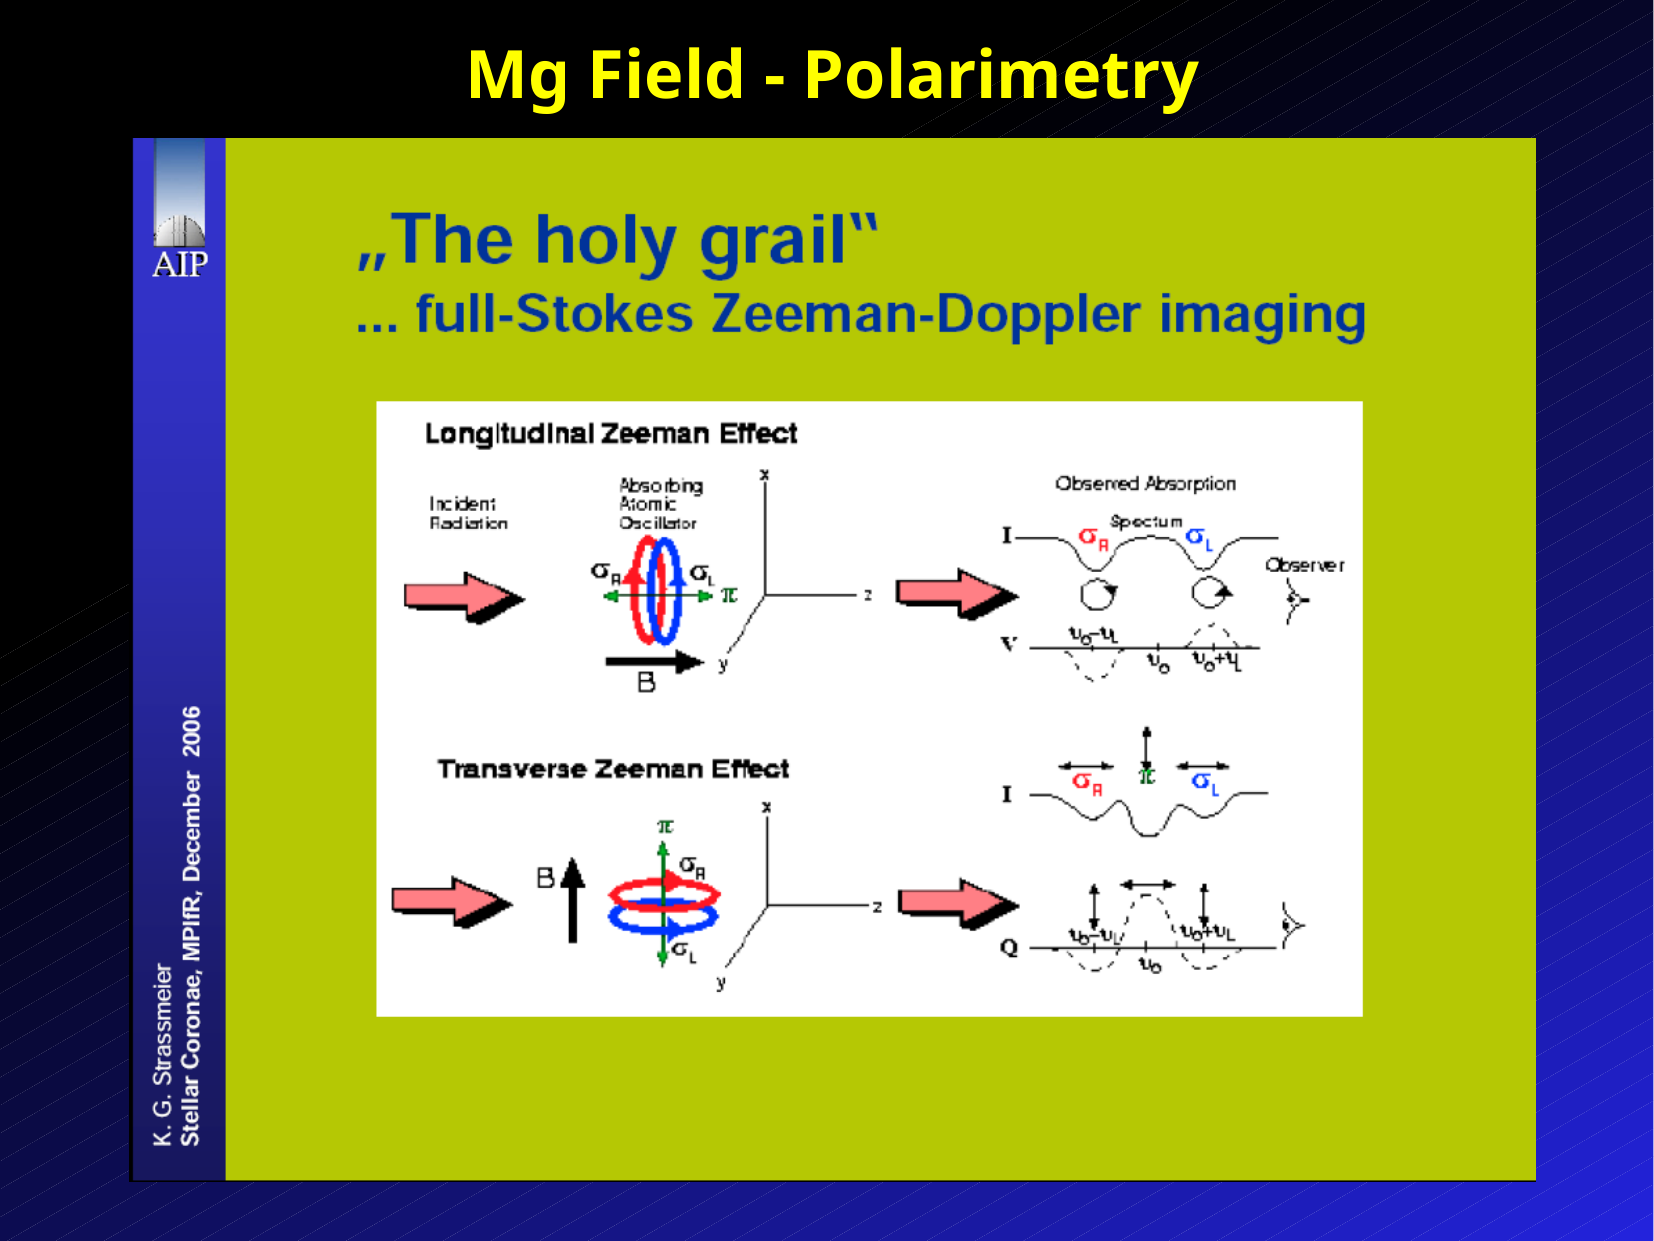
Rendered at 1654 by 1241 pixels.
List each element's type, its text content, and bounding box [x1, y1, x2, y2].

title Mg Field - Polarimetry [88, 27, 1577, 119]
picture [129, 138, 1536, 1182]
